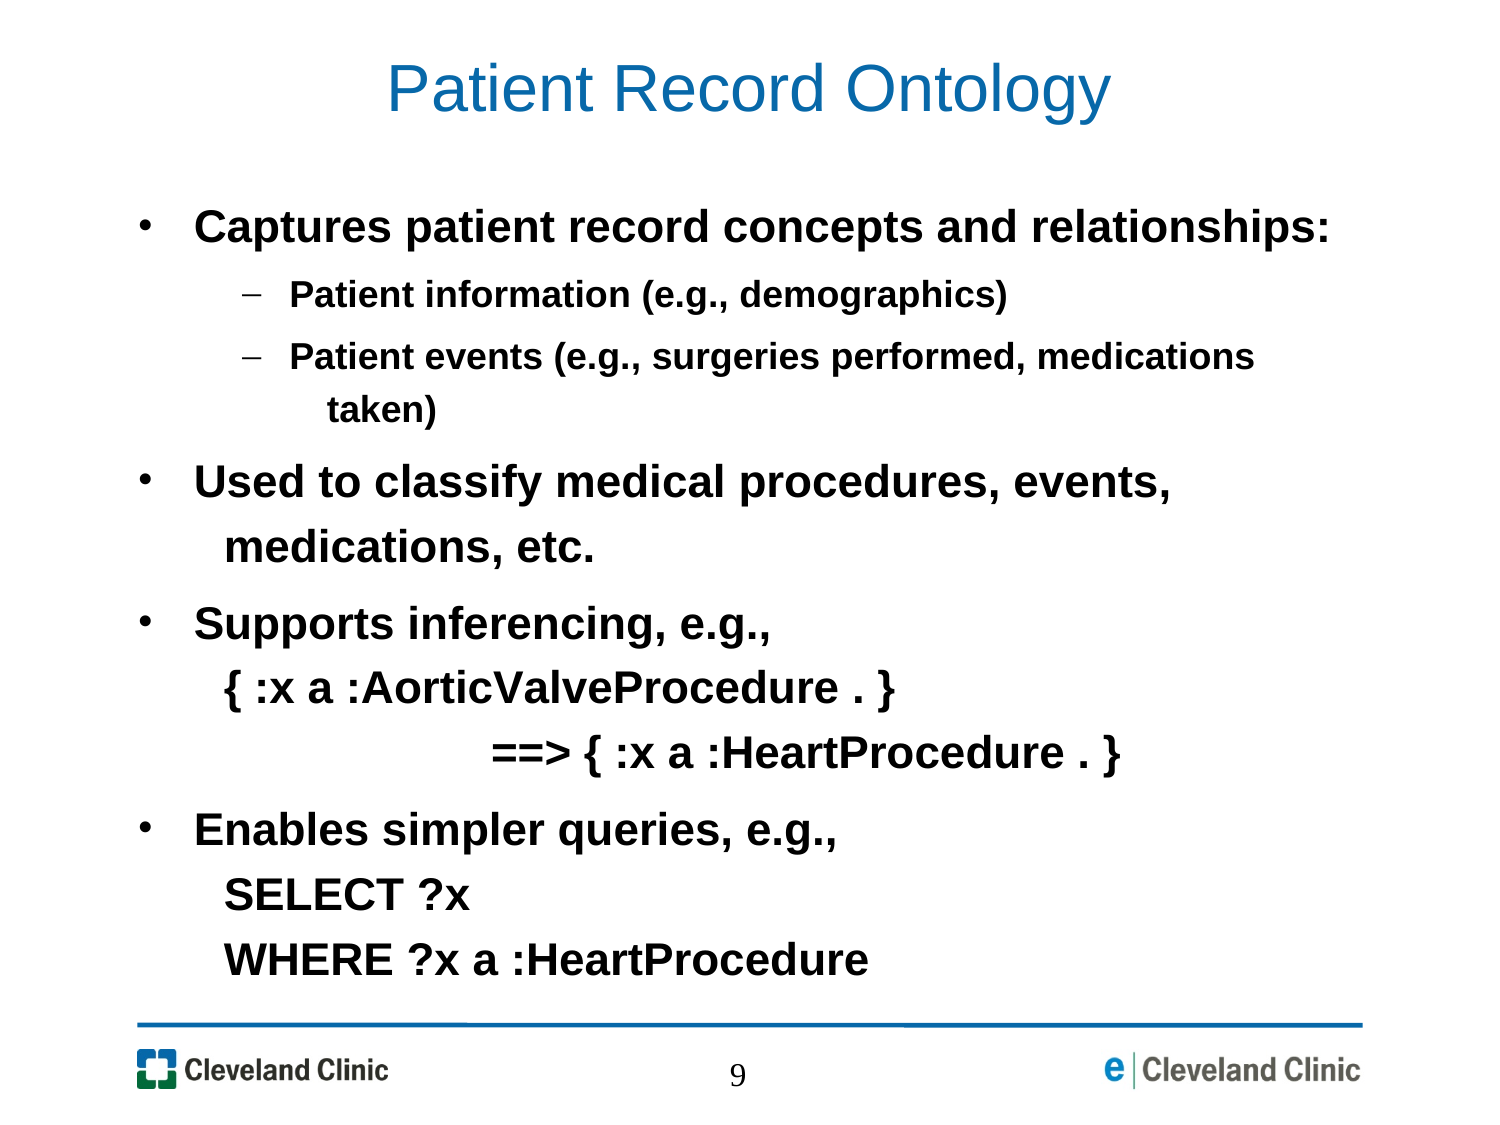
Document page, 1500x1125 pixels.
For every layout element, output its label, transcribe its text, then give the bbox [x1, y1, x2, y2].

picture [1101, 1049, 1365, 1092]
title Patient Record Ontology [0, 6, 1500, 149]
picture [137, 1049, 388, 1089]
list Captures patient record concepts and relationships: Patient information (e.g., demographics) Patient events (e.g., surgeries performed, medications taken) Used to classify medical procedures, events, medications, etc. Supports inferencing, e.g., { :x a :AorticValveProcedure . } ==> { :x a :HeartProcedure . } Enables simpler queries, e.g., SELECT ?x WHERE ?x a :HeartProcedure [115, 179, 1387, 1005]
